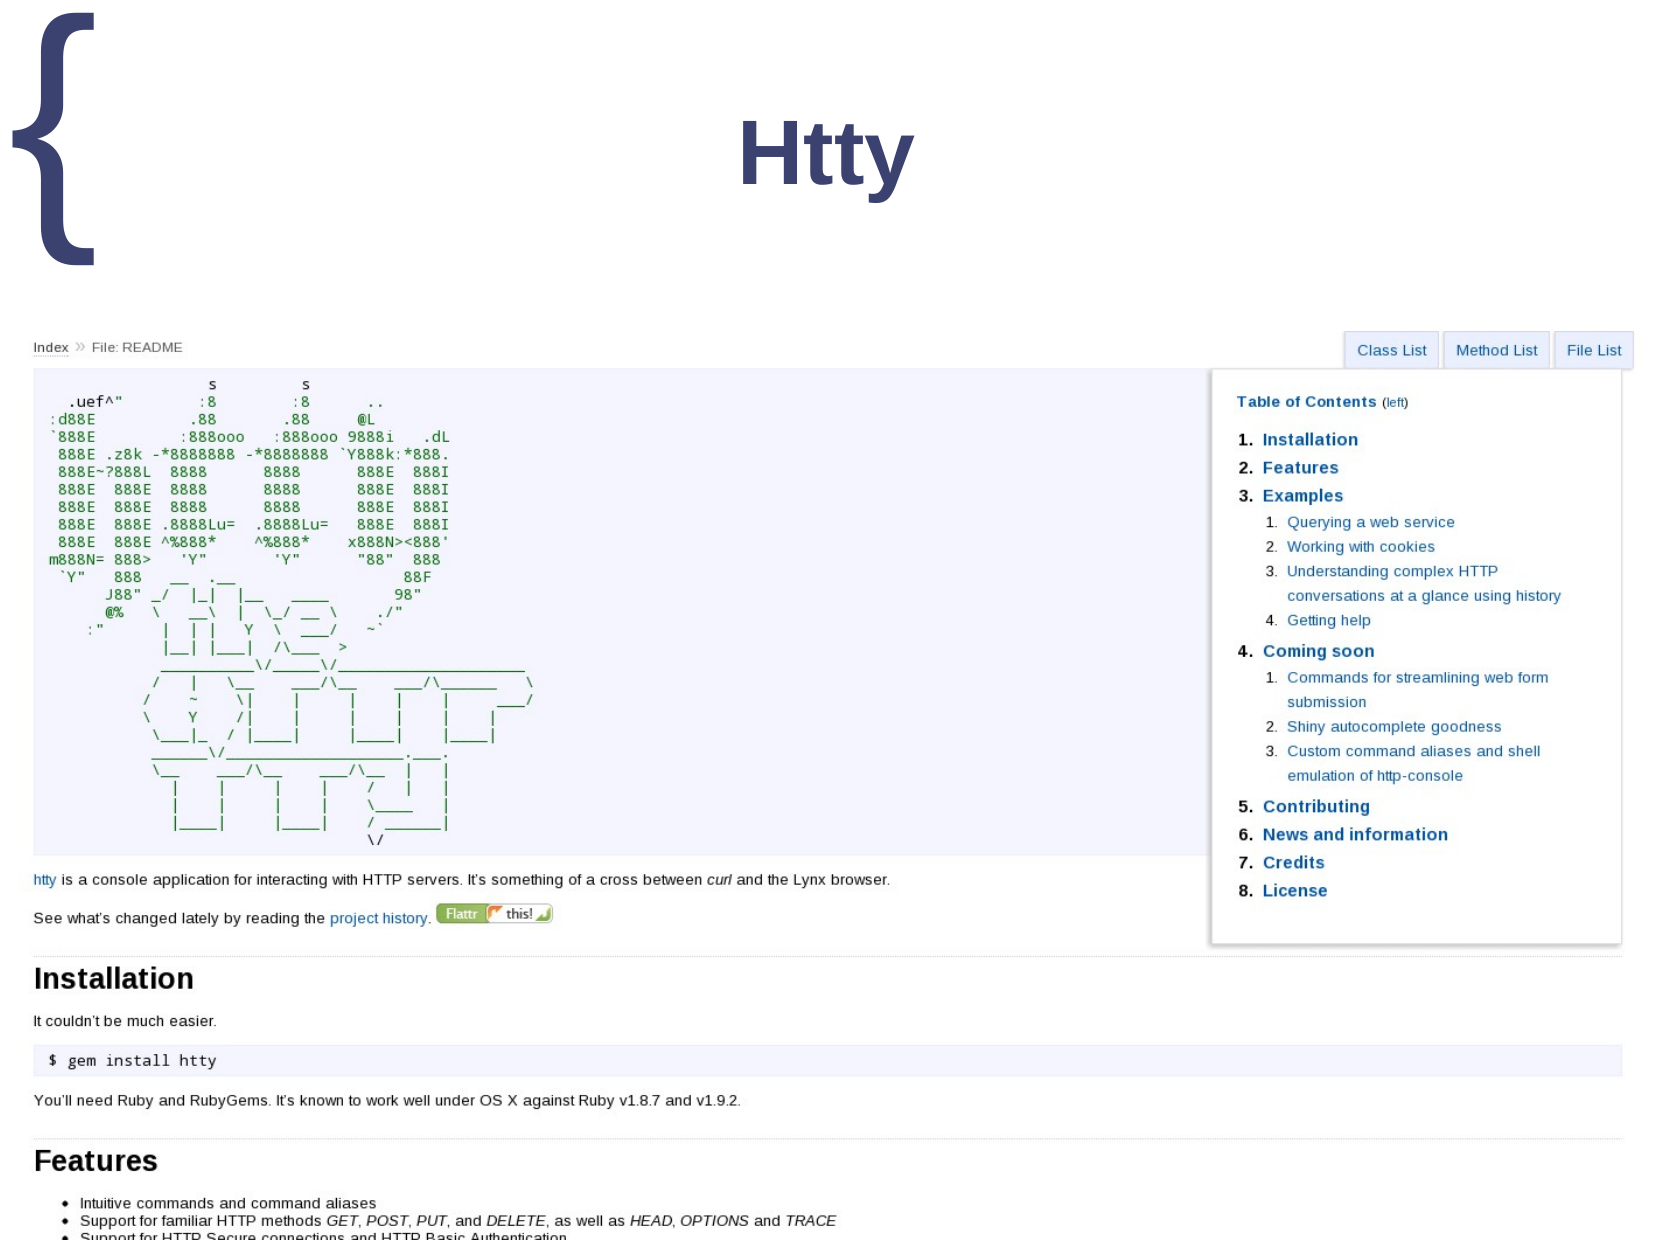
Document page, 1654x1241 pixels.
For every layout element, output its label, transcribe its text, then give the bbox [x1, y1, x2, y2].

picture [1, 331, 1654, 1241]
title Htty [82, 56, 1571, 250]
